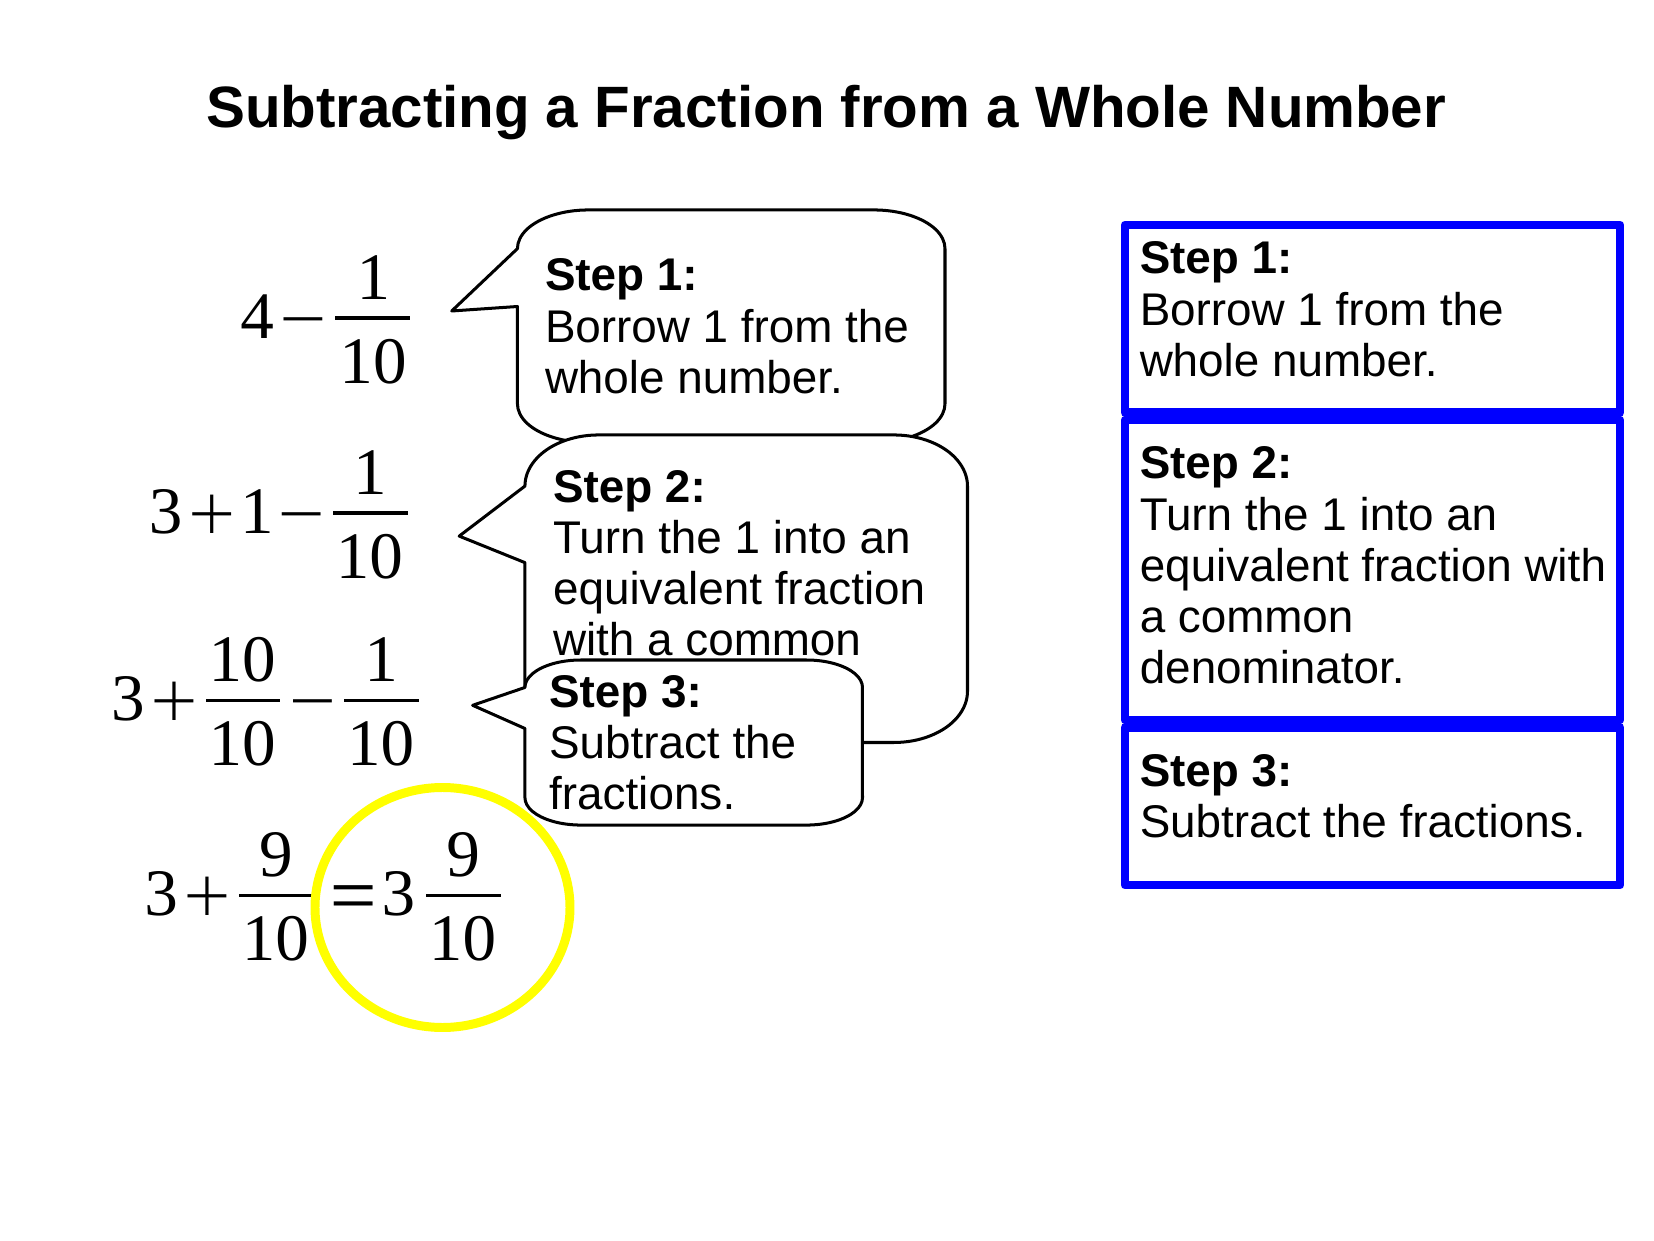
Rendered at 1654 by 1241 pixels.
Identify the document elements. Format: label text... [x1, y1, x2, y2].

text_box Step 1: Borrow 1 from the whole number. Step 2: Turn the 1 into an equivalent fraction with a common denominator. Step 3: Subtract the fractions. [1129, 229, 1616, 408]
text_box Subtracting a Fraction from a Whole Number [189, 67, 1465, 149]
chart [142, 435, 418, 593]
chart [138, 817, 350, 975]
text_box Step 1: Borrow 1 from the whole number. [451, 209, 946, 440]
text_box Step 3: Subtract the fractions. [472, 660, 863, 826]
text_box Step 1: Borrow 1 from the whole number. Step 2: Turn the 1 into an equivalent fraction with a common denominator. Step 3: Subtract the fractions. [1125, 225, 1628, 1064]
text_box Step 1: Borrow 1 from the whole number. Step 2: Turn the 1 into an equivalent fraction with a common denominator. Step 3: Subtract the fractions. [1129, 424, 1616, 716]
text_box Step 1: Borrow 1 from the whole number. Step 2: Turn the 1 into an equivalent fraction with a common denominator. Step 3: Subtract the fractions. [1129, 732, 1616, 881]
text_box Step 2: Turn the 1 into an equivalent fraction with a common denominator. [459, 434, 968, 743]
chart [320, 817, 511, 975]
chart [104, 622, 428, 780]
chart [232, 240, 420, 398]
